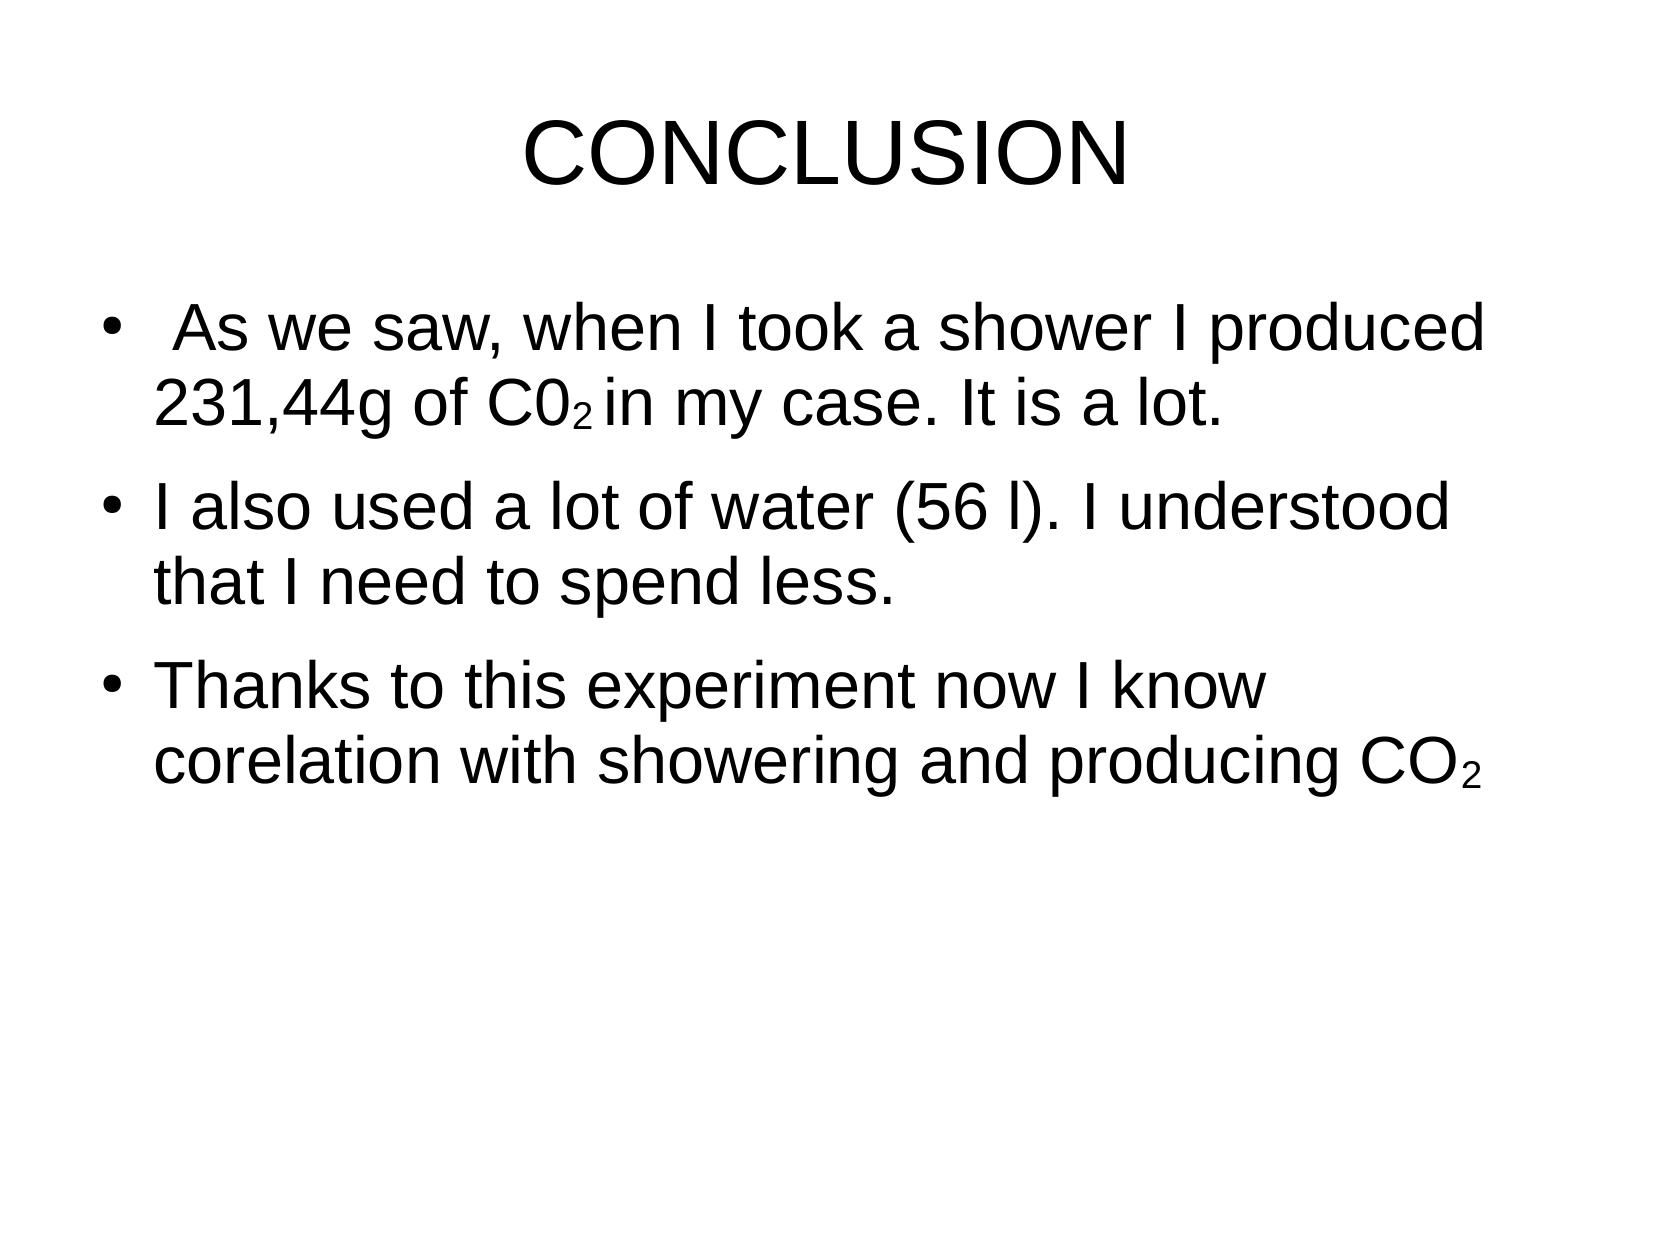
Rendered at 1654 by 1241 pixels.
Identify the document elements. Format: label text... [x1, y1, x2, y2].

list As we saw, when I took a shower I produced 231,44g of C02 in my case. It is a lot. I also used a lot of water (56 l). I understood that I need to spend less. Thanks to this experiment now I know corelation with showering and producing CO2 [82, 290, 1571, 1109]
title CONCLUSION [82, 49, 1571, 257]
